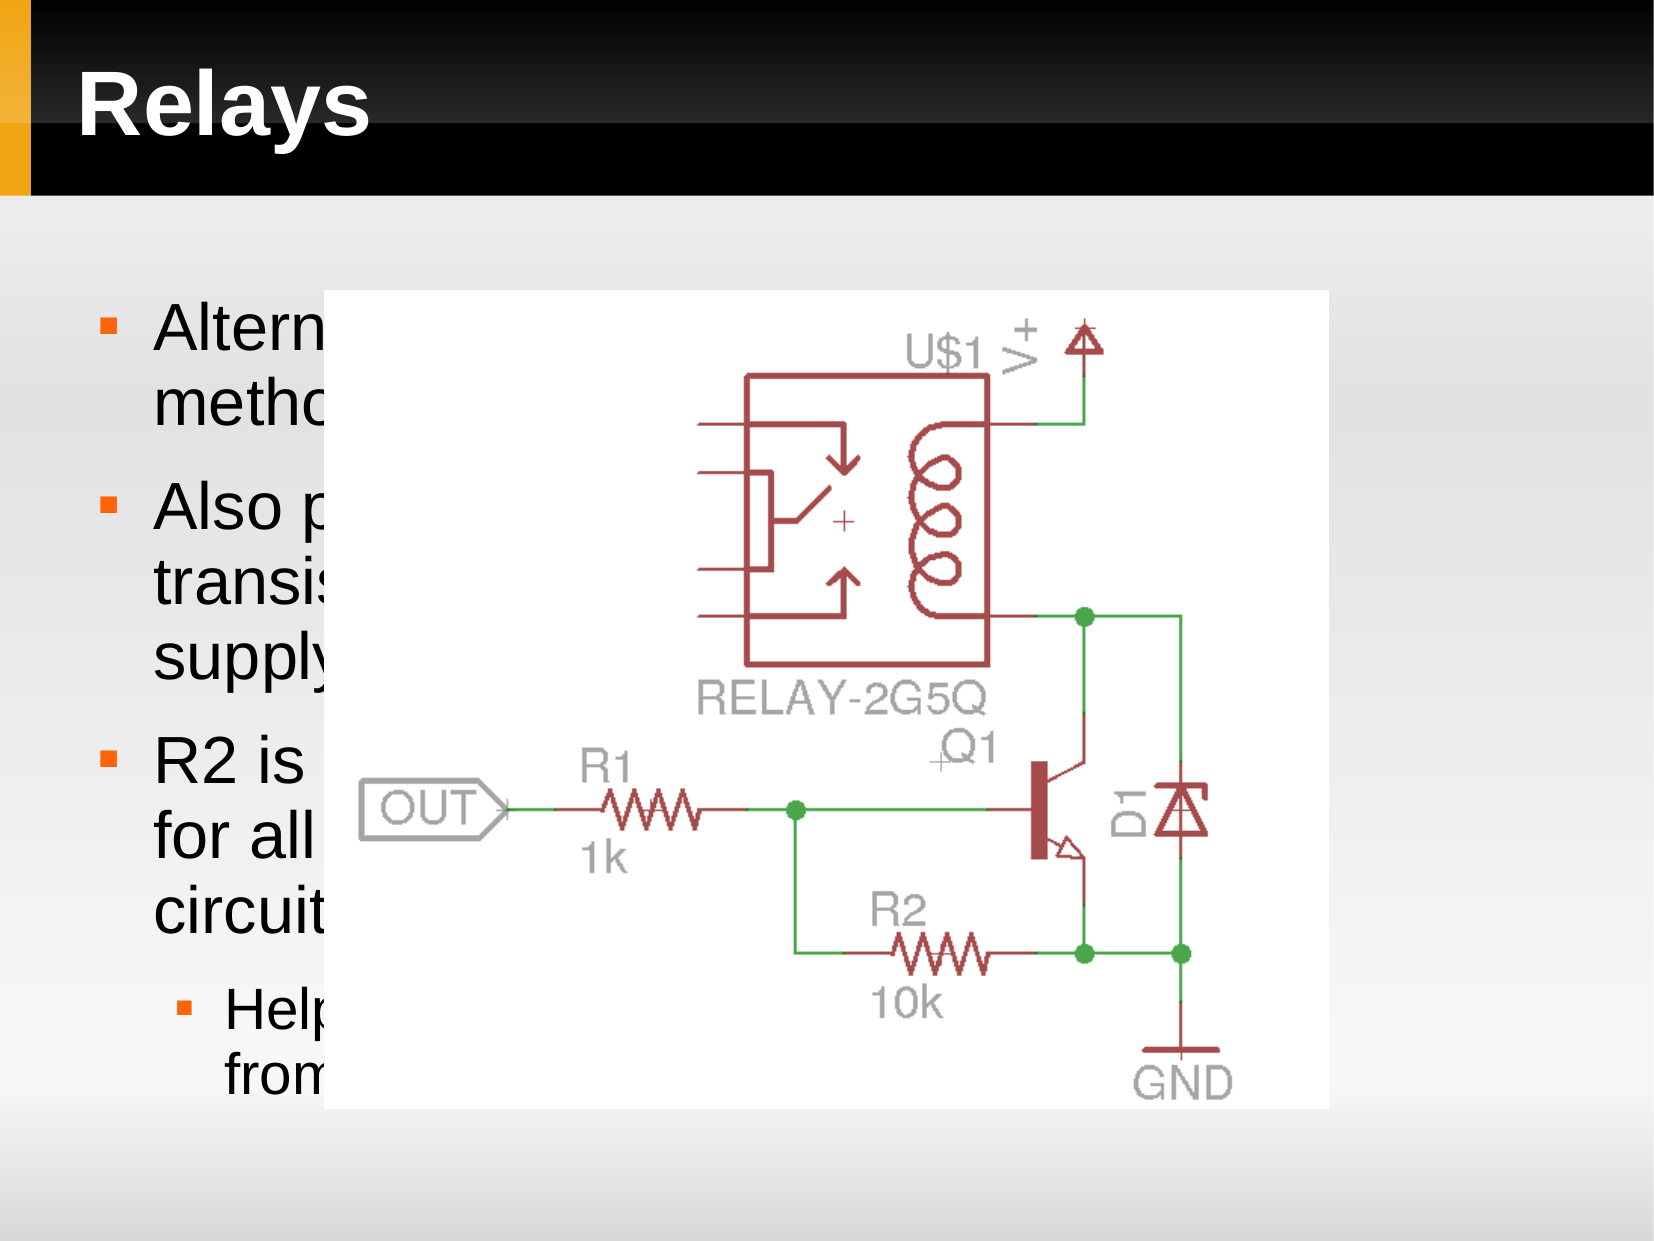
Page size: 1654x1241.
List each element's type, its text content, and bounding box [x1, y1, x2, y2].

title Relays [76, 7, 1565, 200]
list Alternative protection method Also protects transistor against supply transients R2 is good practise for all transistor circuits Helps prevent noise from switching Q1 on [82, 290, 417, 1107]
picture [0, 0, 1654, 1241]
